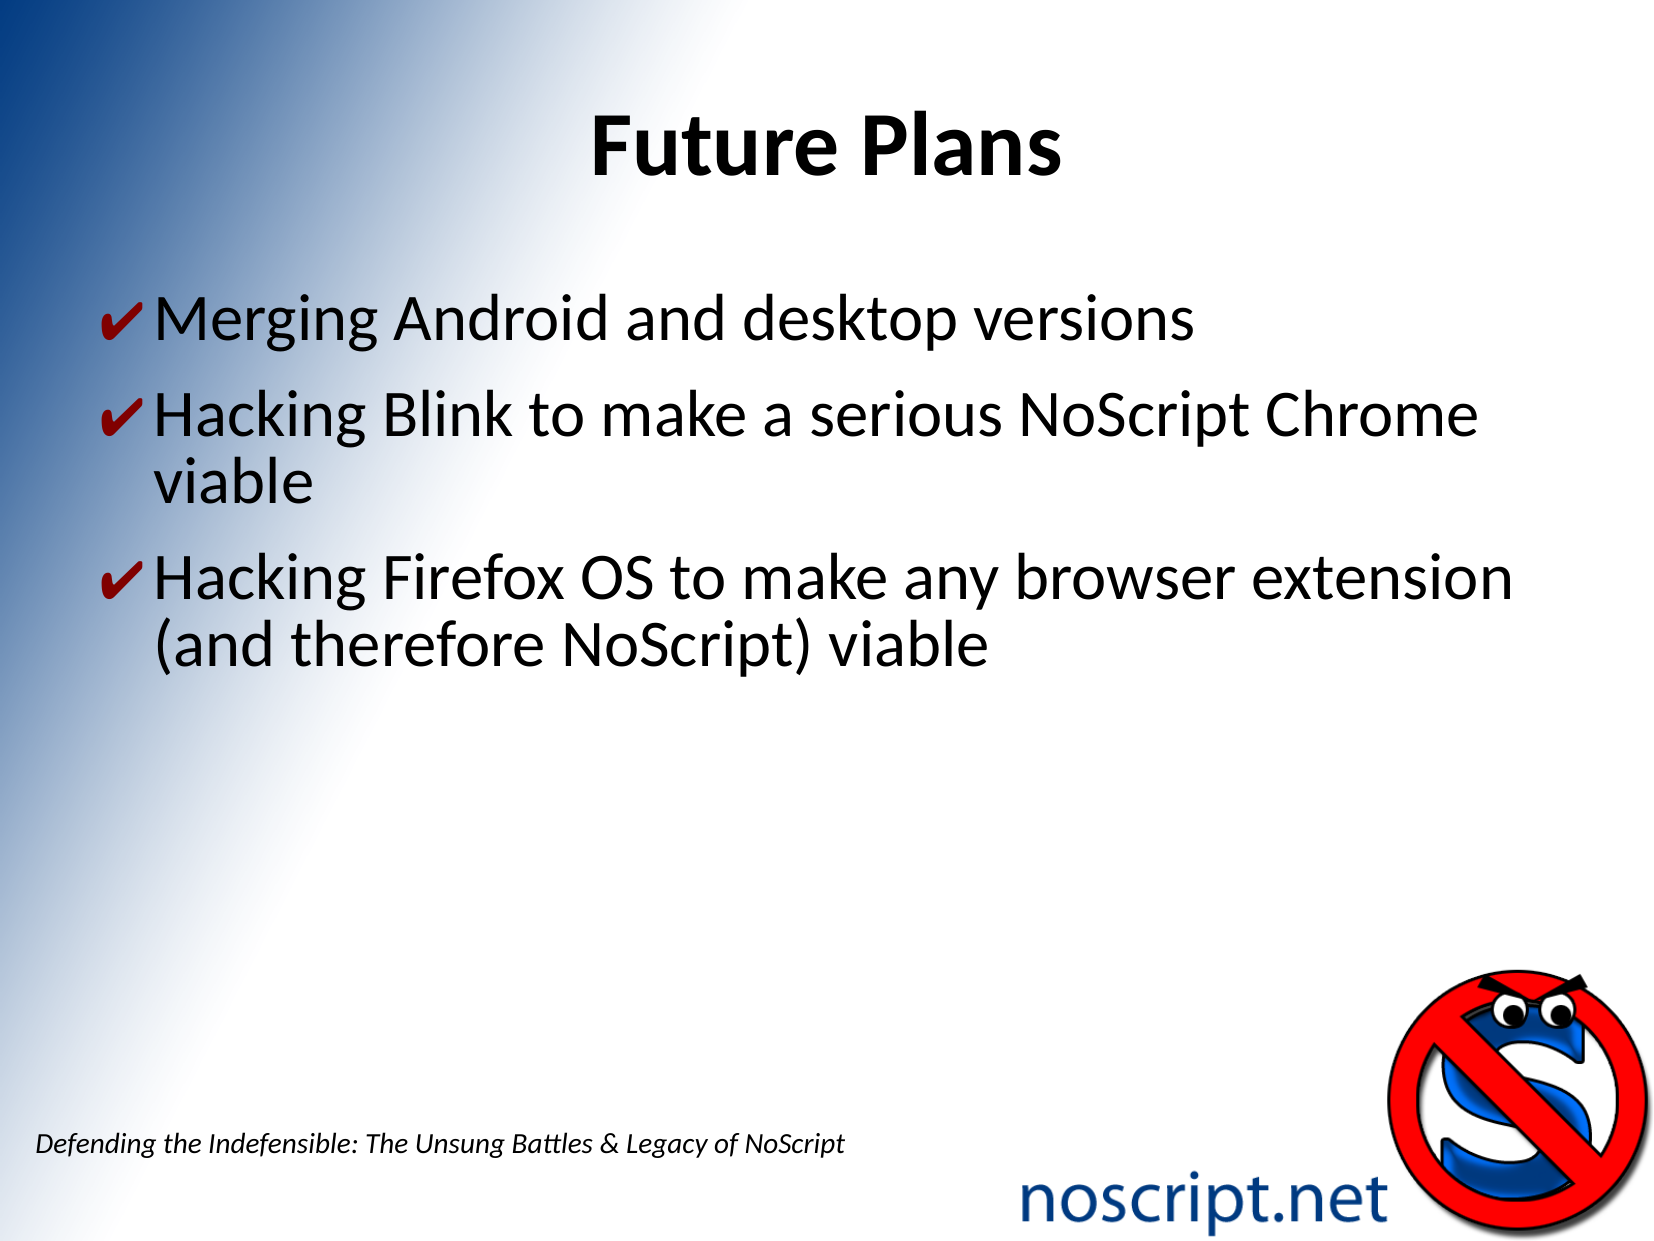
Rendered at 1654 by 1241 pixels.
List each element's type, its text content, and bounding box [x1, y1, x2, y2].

list Merging Android and desktop versions Hacking Blink to make a serious NoScript Chrome viable Hacking Firefox OS to make any browser extension (and therefore NoScript) viable [82, 290, 1571, 1010]
title Future Plans [82, 49, 1571, 257]
picture [0, 0, 1654, 1241]
